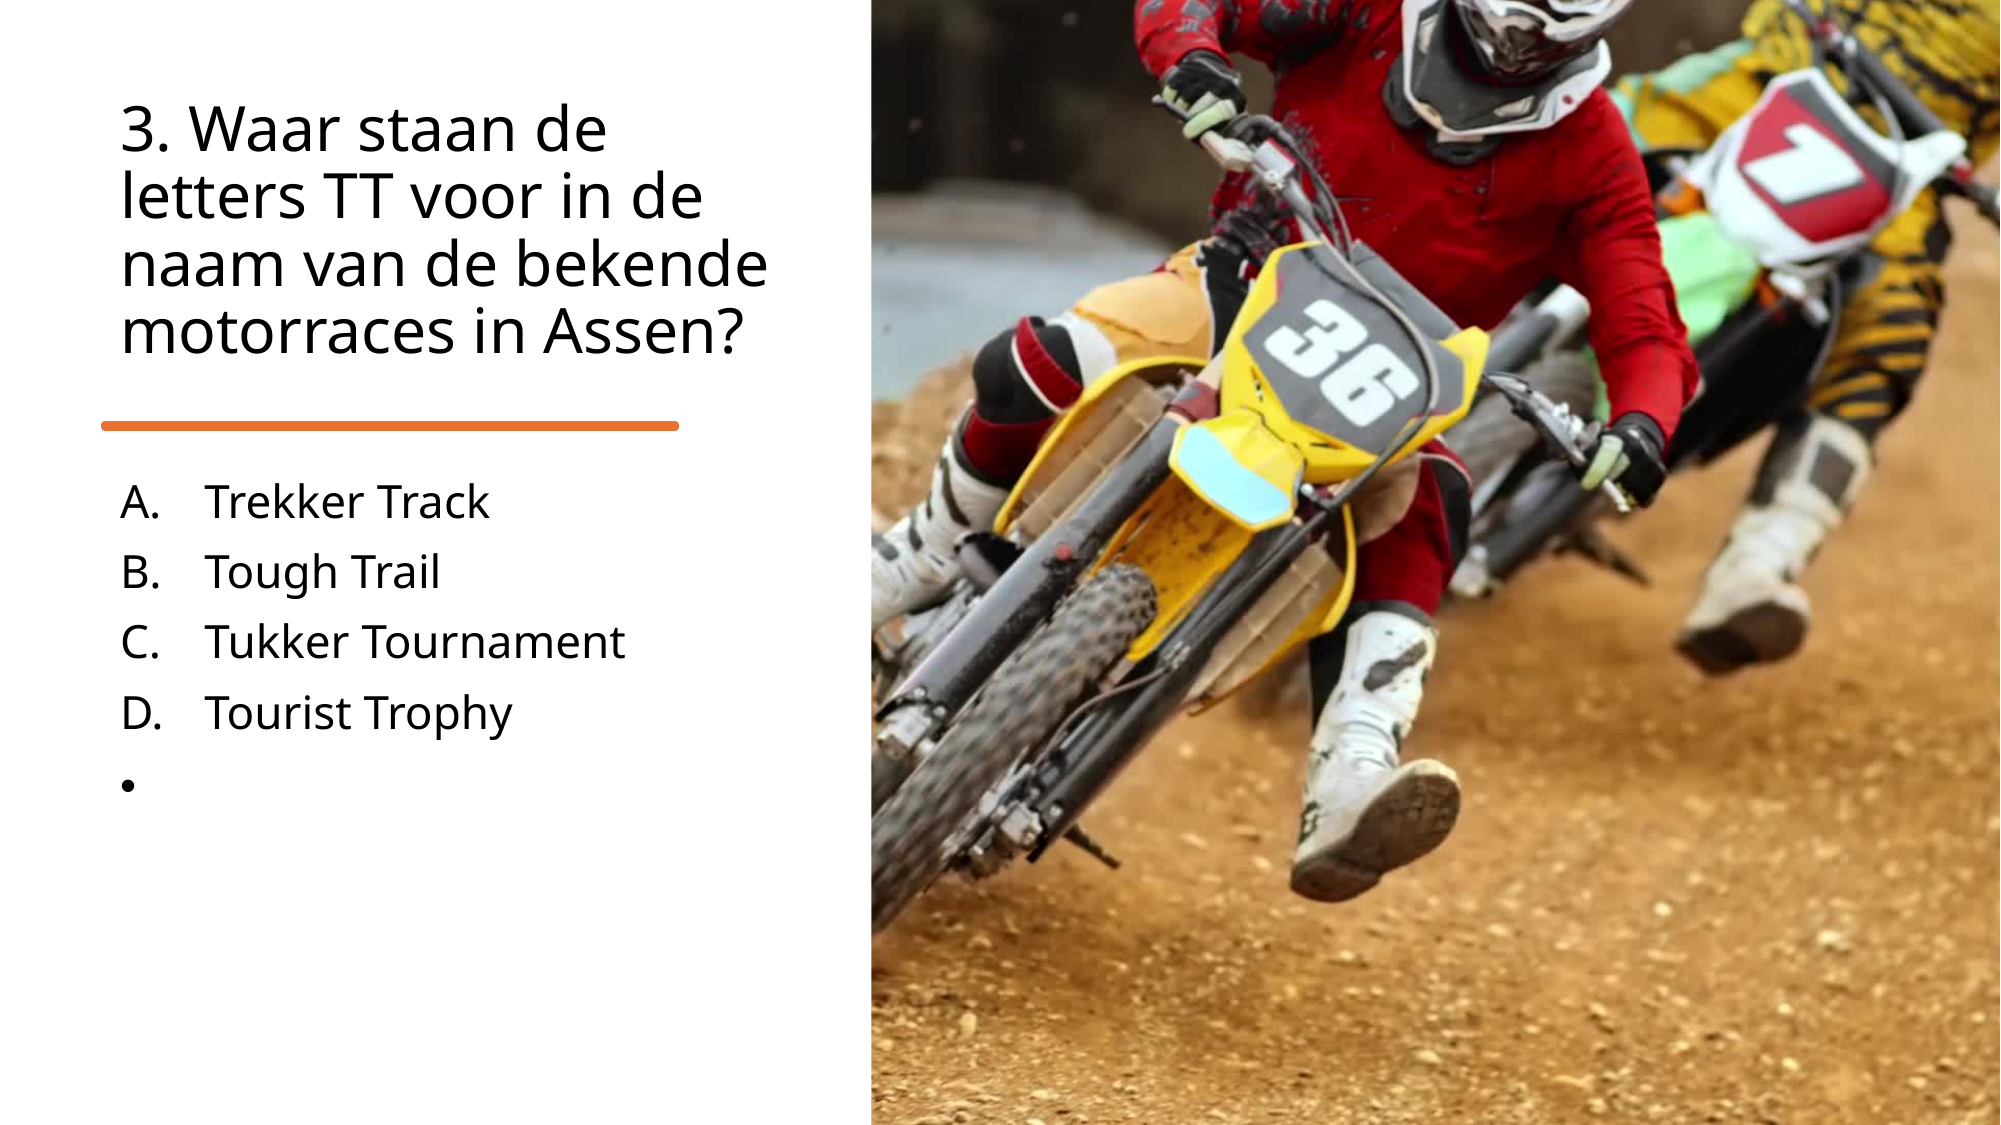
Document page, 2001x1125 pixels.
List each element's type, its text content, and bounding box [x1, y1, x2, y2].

picture [871, 0, 2000, 1125]
text_box [0, 0, 871, 1125]
title 3. Waar staan de letters TT voor in de naam van de bekende motorraces in Assen? [105, 53, 822, 375]
list Trekker Track Tough Trail Tukker Tournament Tourist Trophy [105, 471, 802, 1016]
